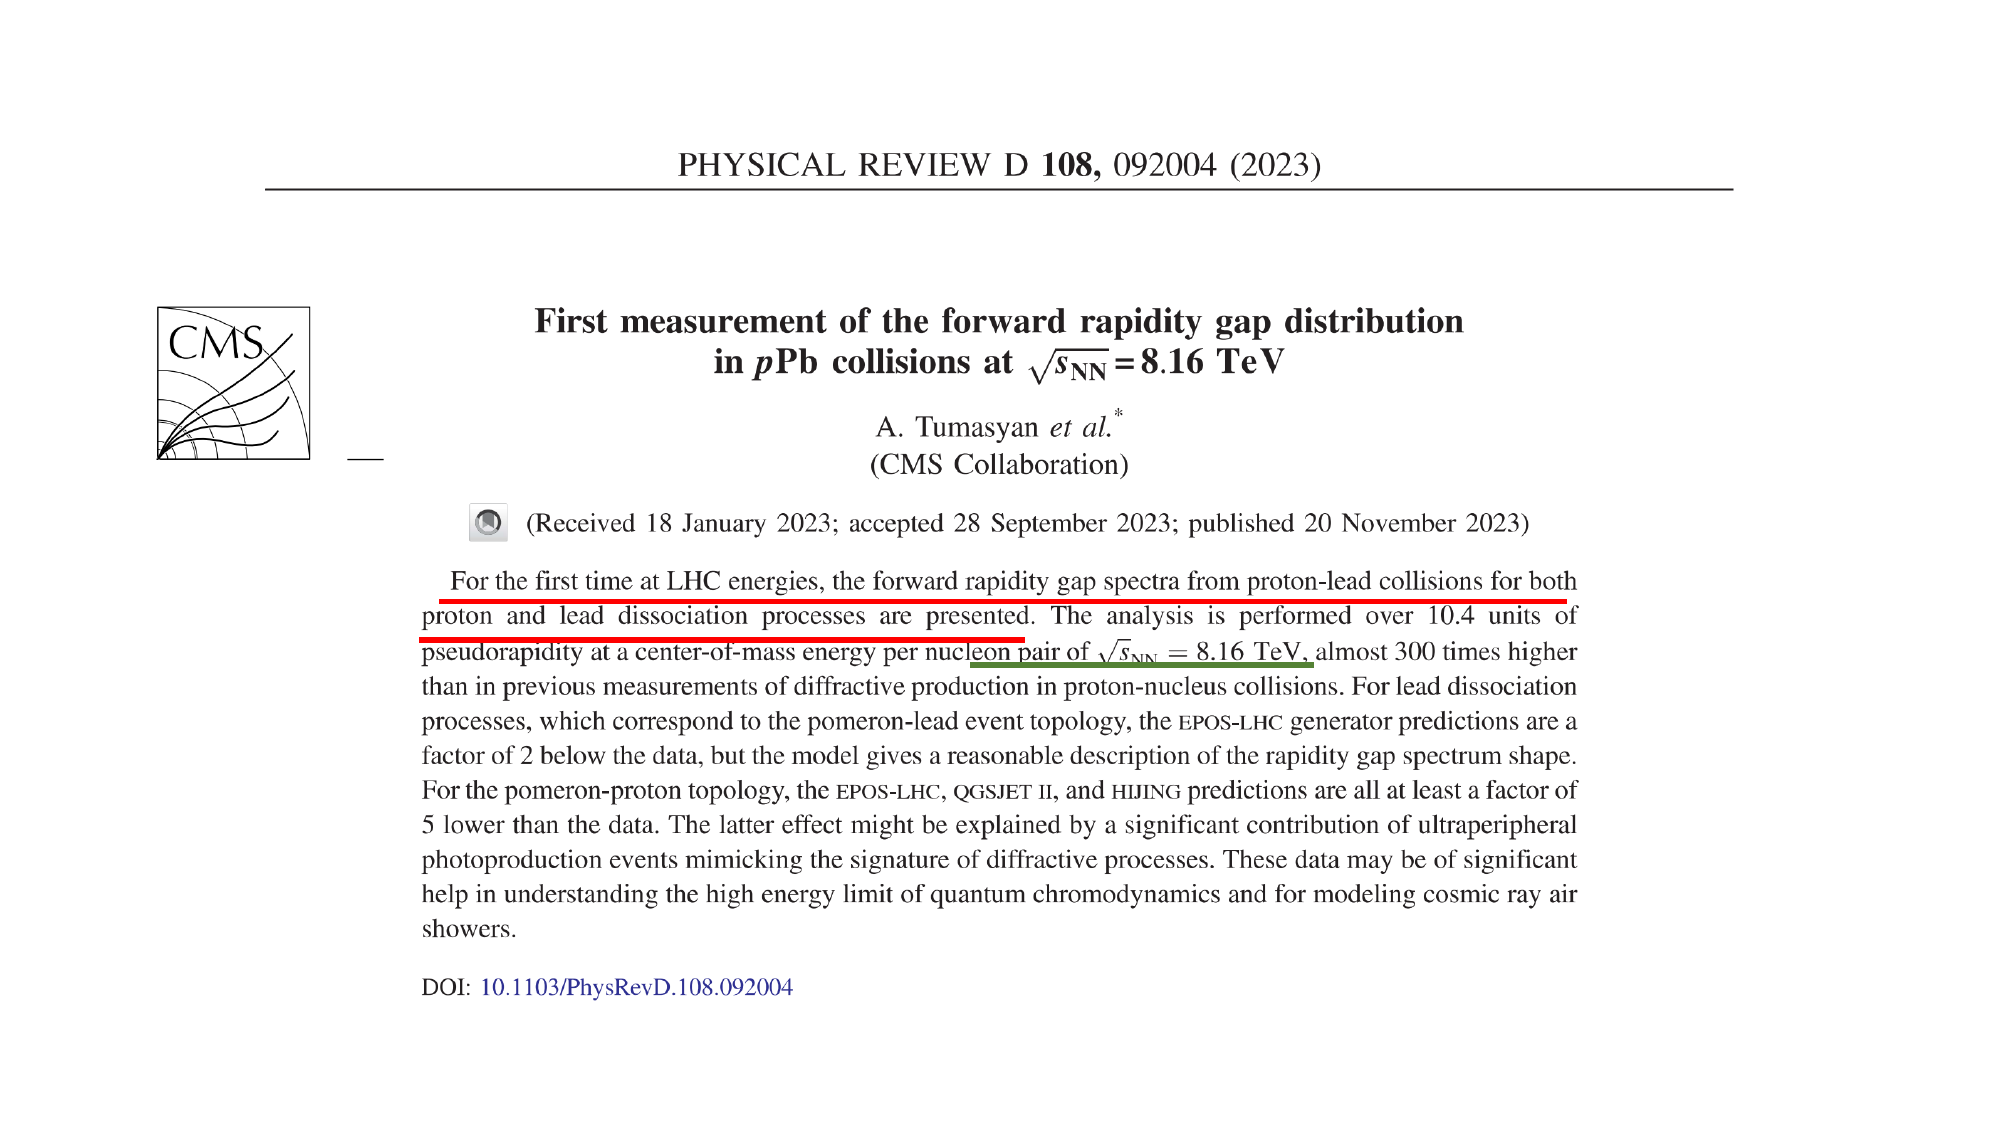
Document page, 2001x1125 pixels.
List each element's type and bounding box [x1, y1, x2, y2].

picture [90, 72, 1808, 1023]
